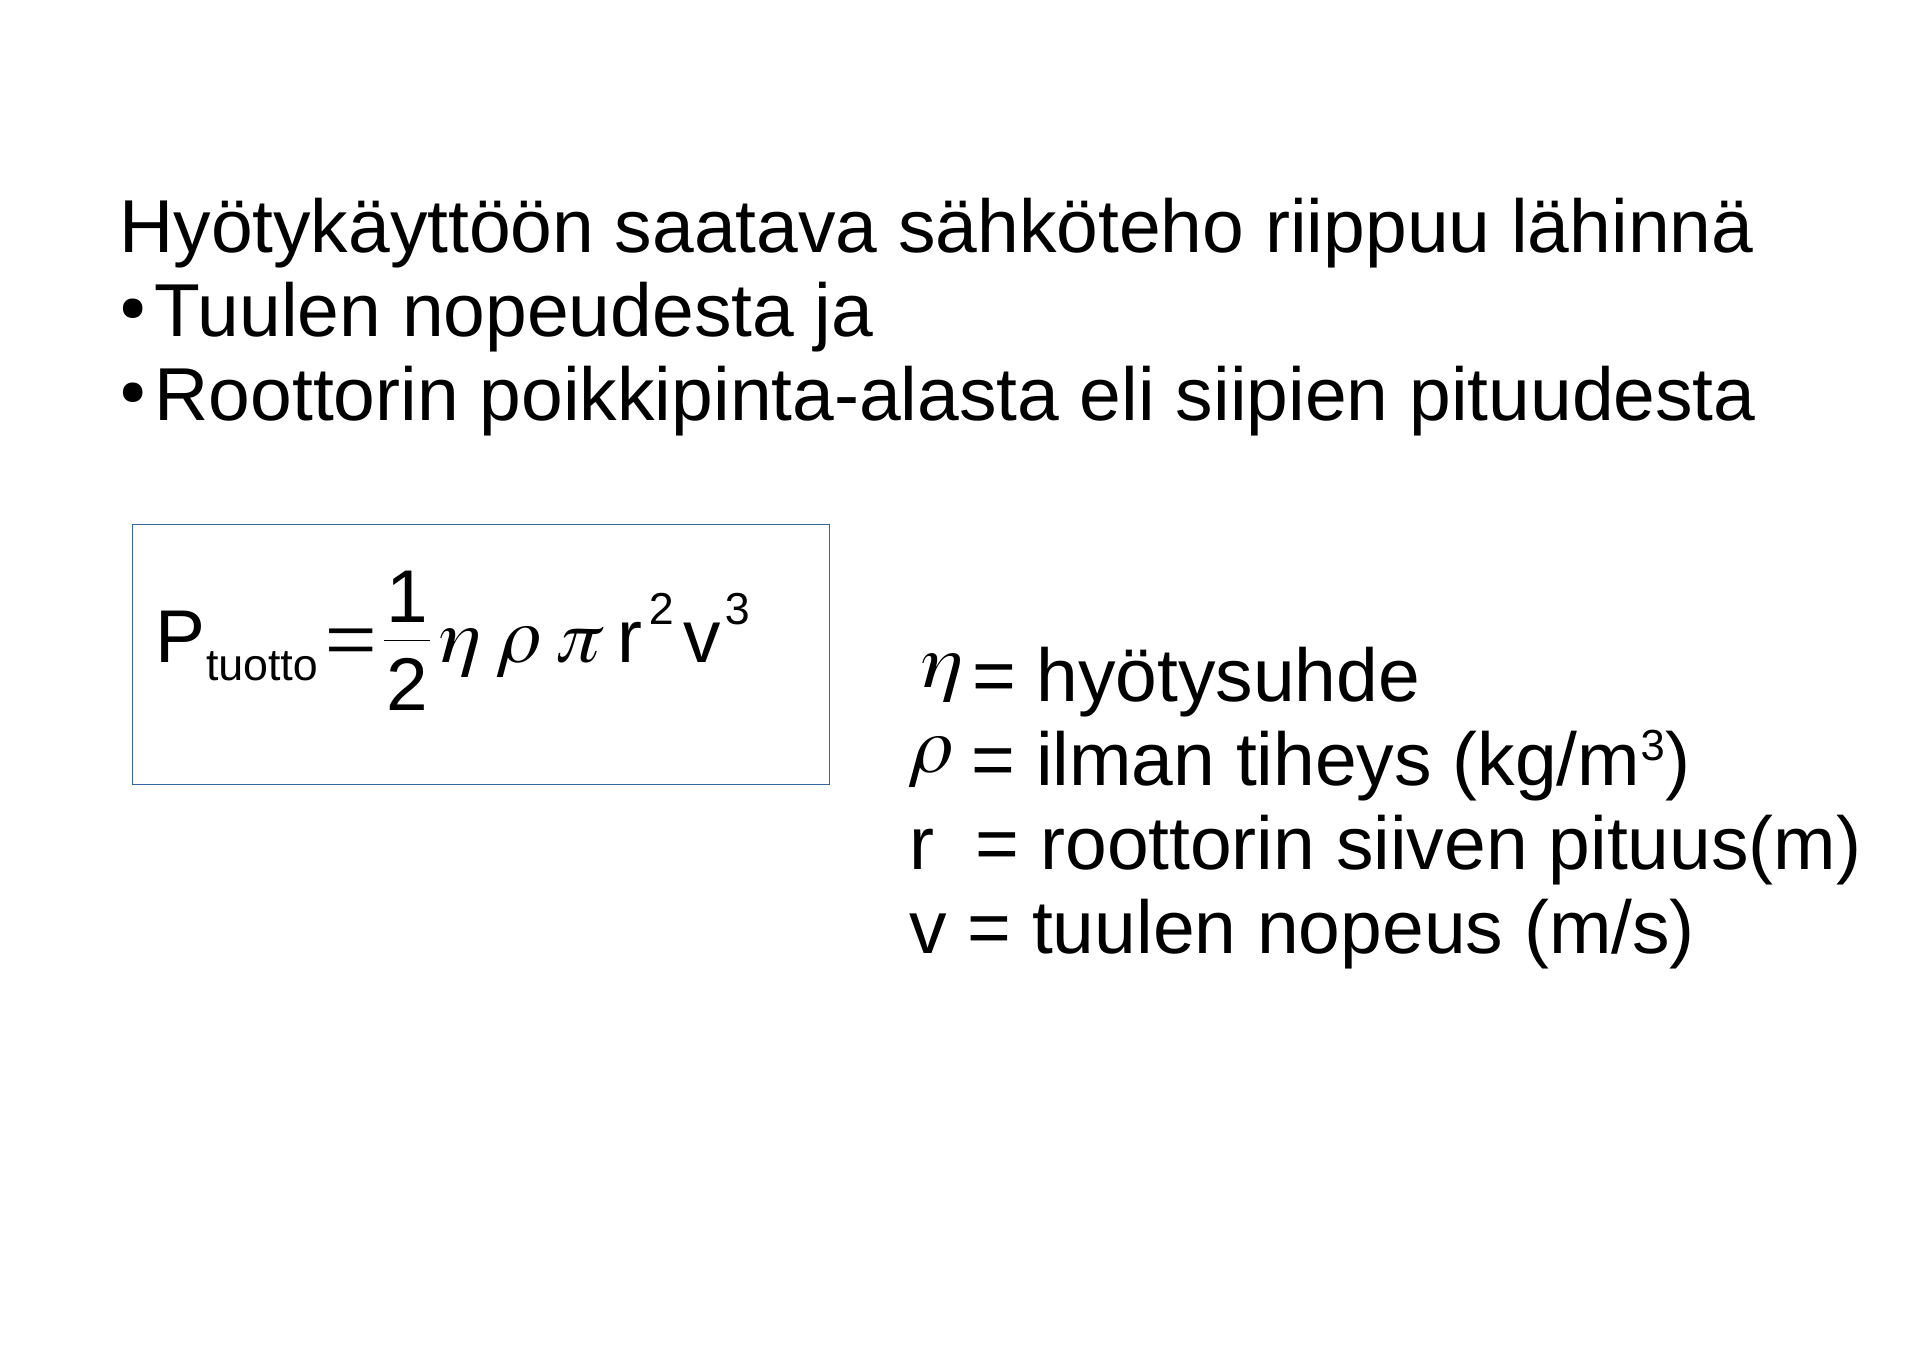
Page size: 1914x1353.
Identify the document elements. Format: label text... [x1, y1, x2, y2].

chart [897, 732, 964, 792]
text_box [132, 524, 830, 785]
text_box = hyötysuhde = ilman tiheys (kg/m3) r = roottorin siiven pituus(m) v = tuulen nopeus (m/s) [874, 625, 1890, 1145]
chart [909, 649, 973, 706]
text_box Hyötykäyttöön saatava sähköteho riippuu lähinnä Tuulen nopeudesta ja Roottorin poikkipinta-alasta eli siipien pituudesta [104, 177, 1819, 528]
